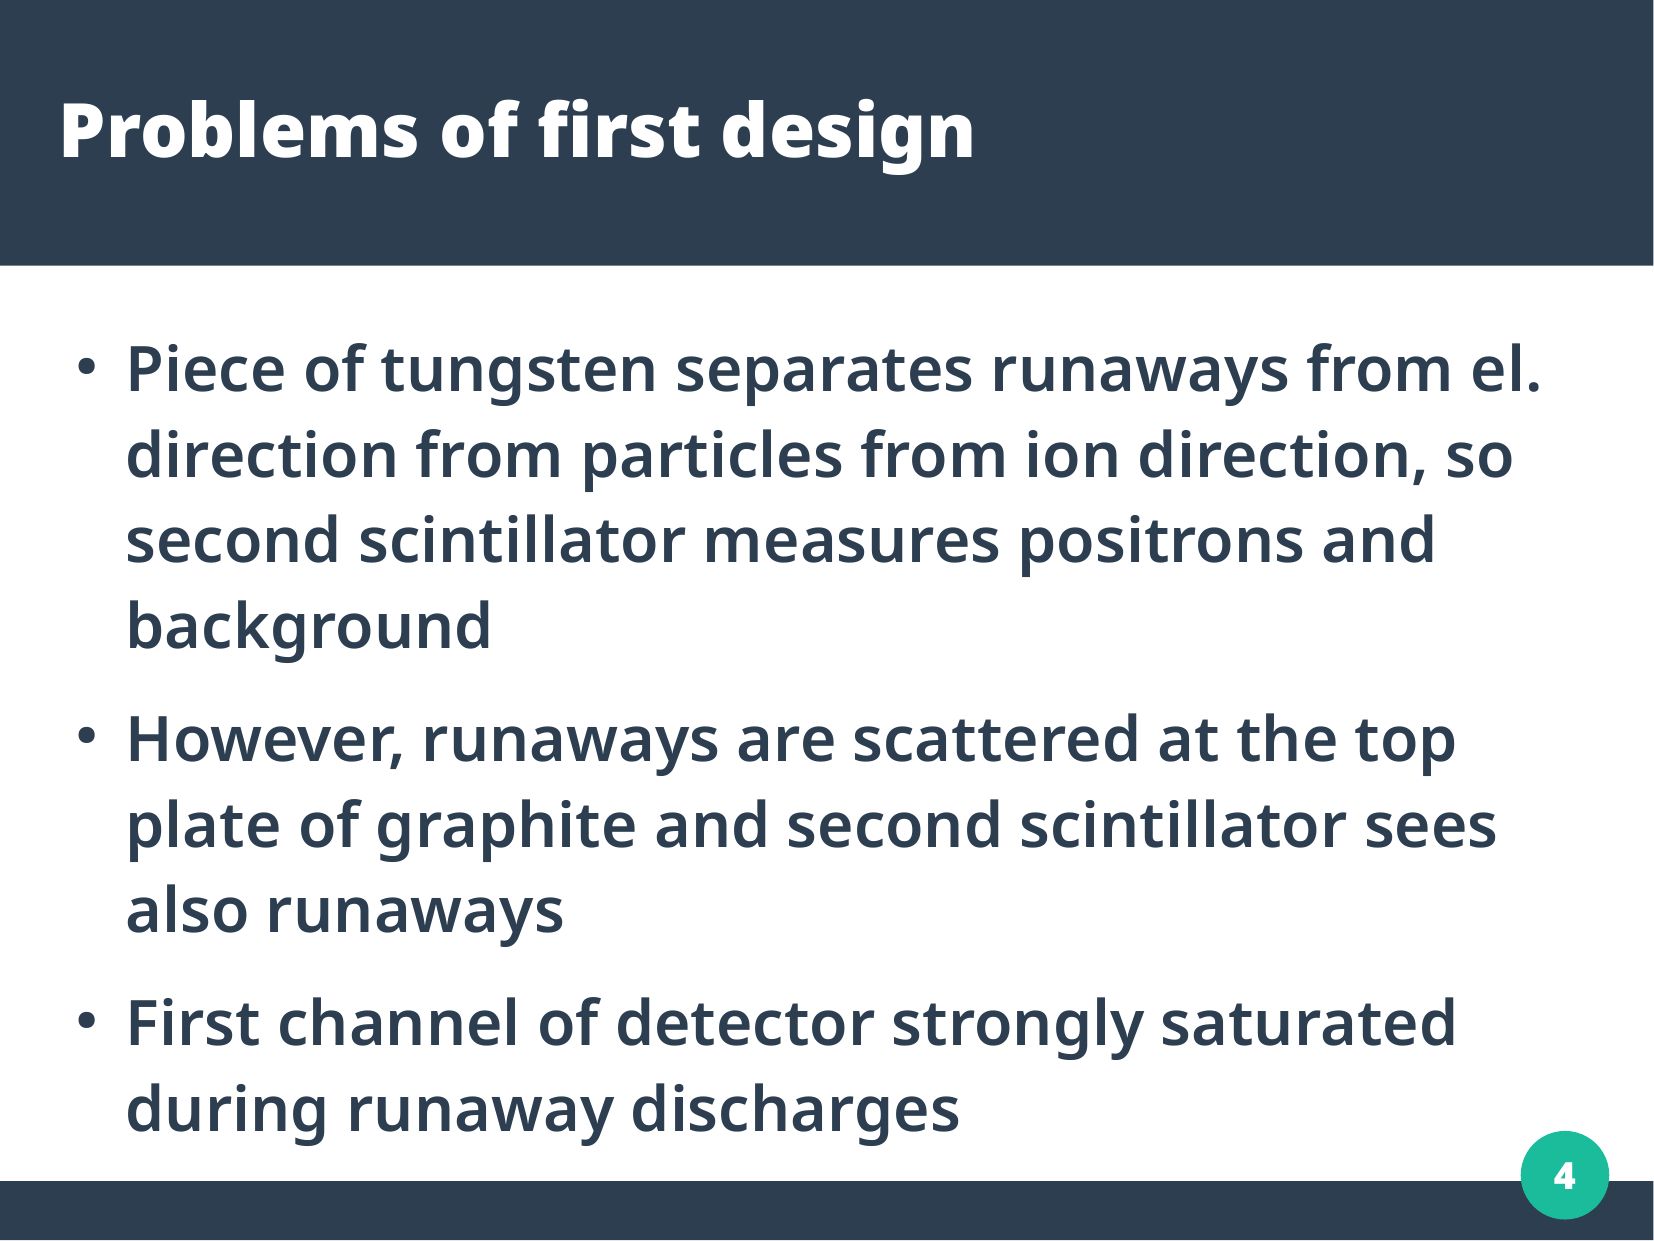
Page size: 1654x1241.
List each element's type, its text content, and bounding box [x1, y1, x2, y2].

title Problems of first design [59, 49, 1595, 207]
list Piece of tungsten separates runaways from el. direction from particles from ion direction, so second scintillator measures positrons and background However, runaways are scattered at the top plate of graphite and second scintillator sees also runaways First channel of detector strongly saturated during runaway discharges [59, 324, 1595, 1152]
